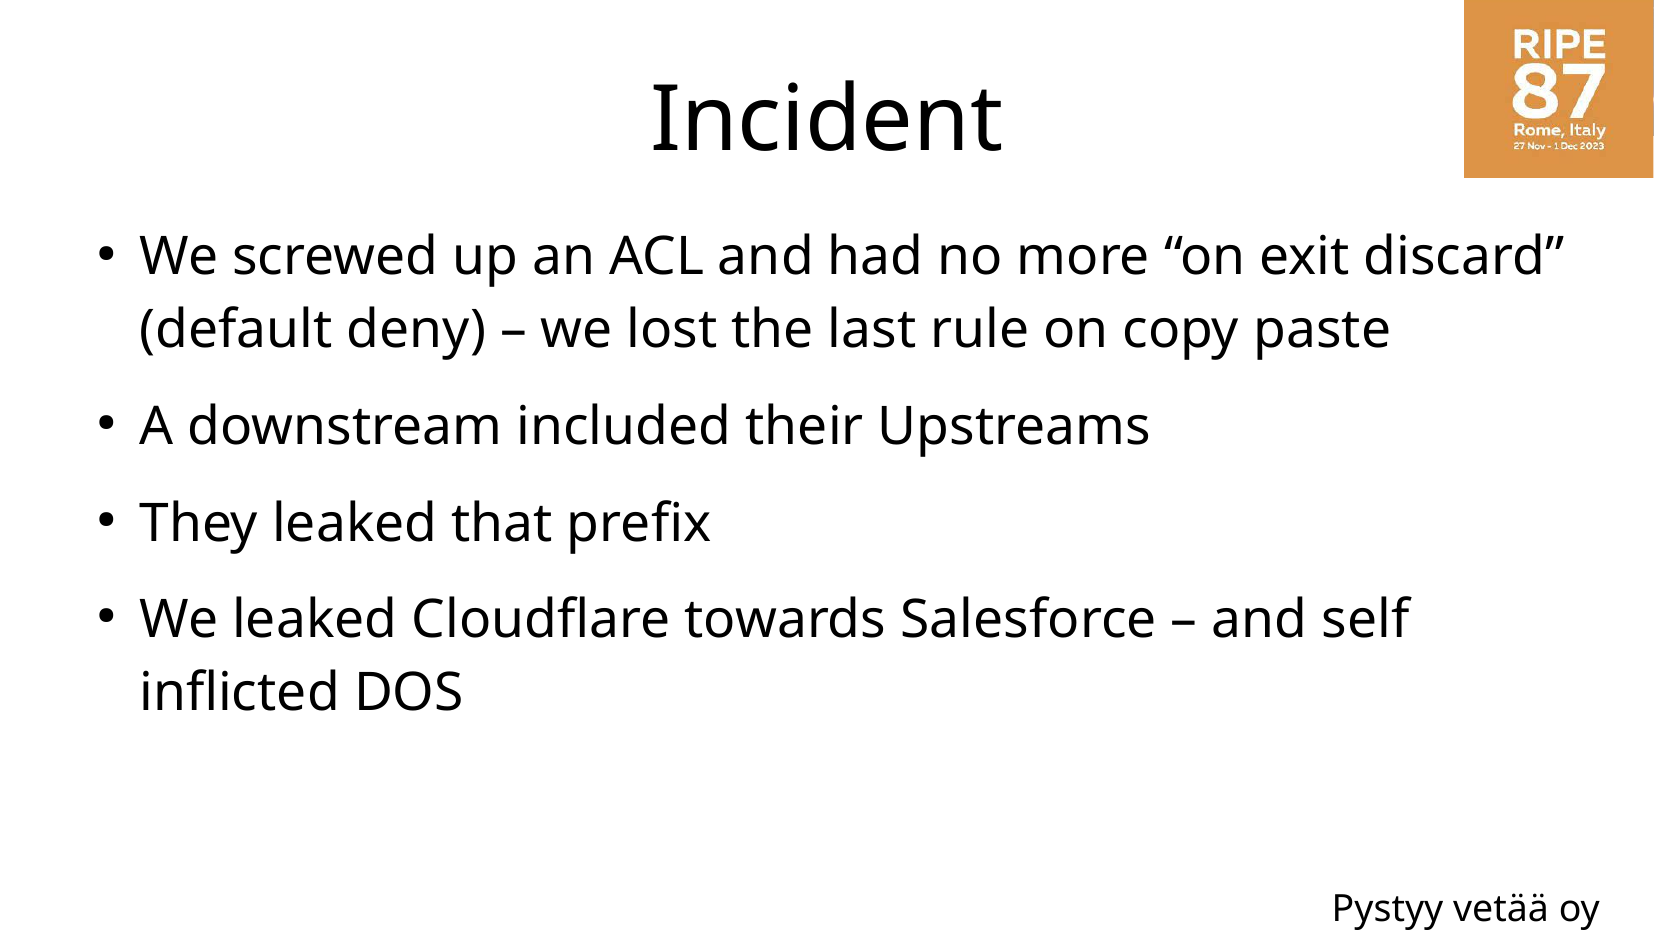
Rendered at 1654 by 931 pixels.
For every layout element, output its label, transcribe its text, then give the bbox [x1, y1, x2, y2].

picture [1464, 0, 1654, 178]
list We screwed up an ACL and had no more “on exit discard” (default deny) – we lost the last rule on copy paste A downstream included their Upstreams They leaked that prefix We leaked Cloudflare towards Salesforce – and self inflicted DOS [82, 217, 1571, 758]
text_box Pystyy vetää oy [1316, 874, 1654, 931]
title Incident [82, 37, 1571, 193]
